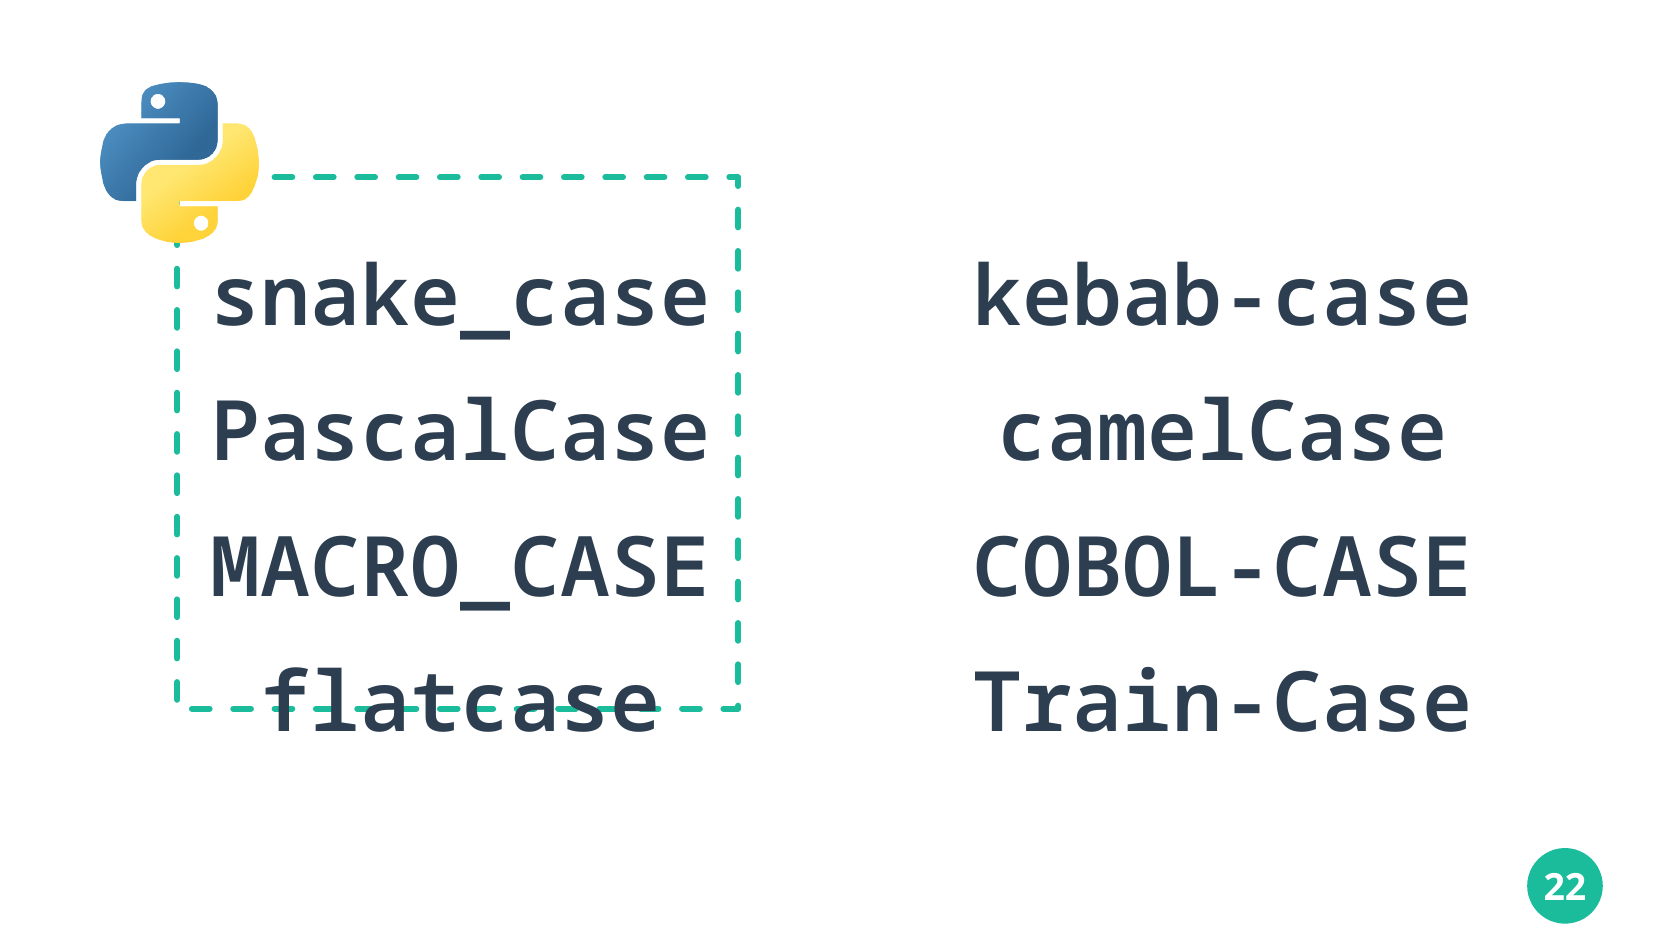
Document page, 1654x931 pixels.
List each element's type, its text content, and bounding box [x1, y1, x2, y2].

picture [100, 82, 259, 243]
list snake_case PascalCase MACRO_CASE flatcase [41, 236, 803, 768]
list kebab-case camelCase COBOL-CASE Train-Case [803, 236, 1571, 768]
